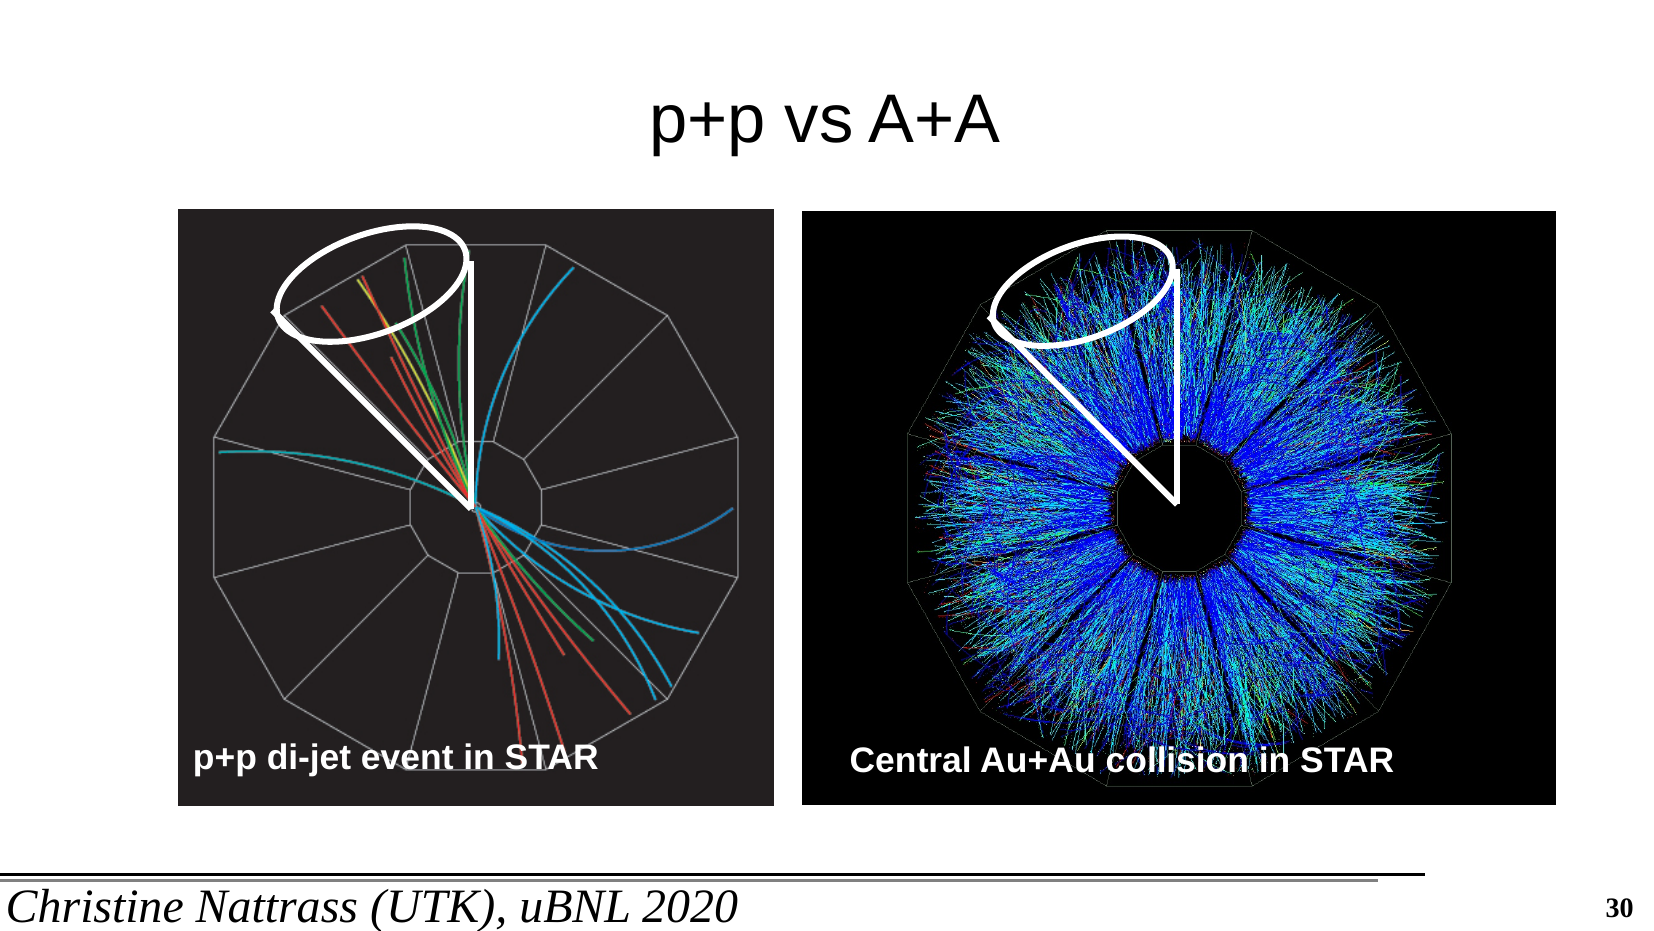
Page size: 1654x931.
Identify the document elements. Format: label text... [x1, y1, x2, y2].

title p+p vs A+A [468, 15, 1182, 222]
picture [178, 209, 774, 730]
picture [802, 211, 1556, 805]
text_box Central Au+Au collision in STAR [834, 733, 1593, 802]
text_box p+p di-jet event in STAR [178, 730, 774, 803]
